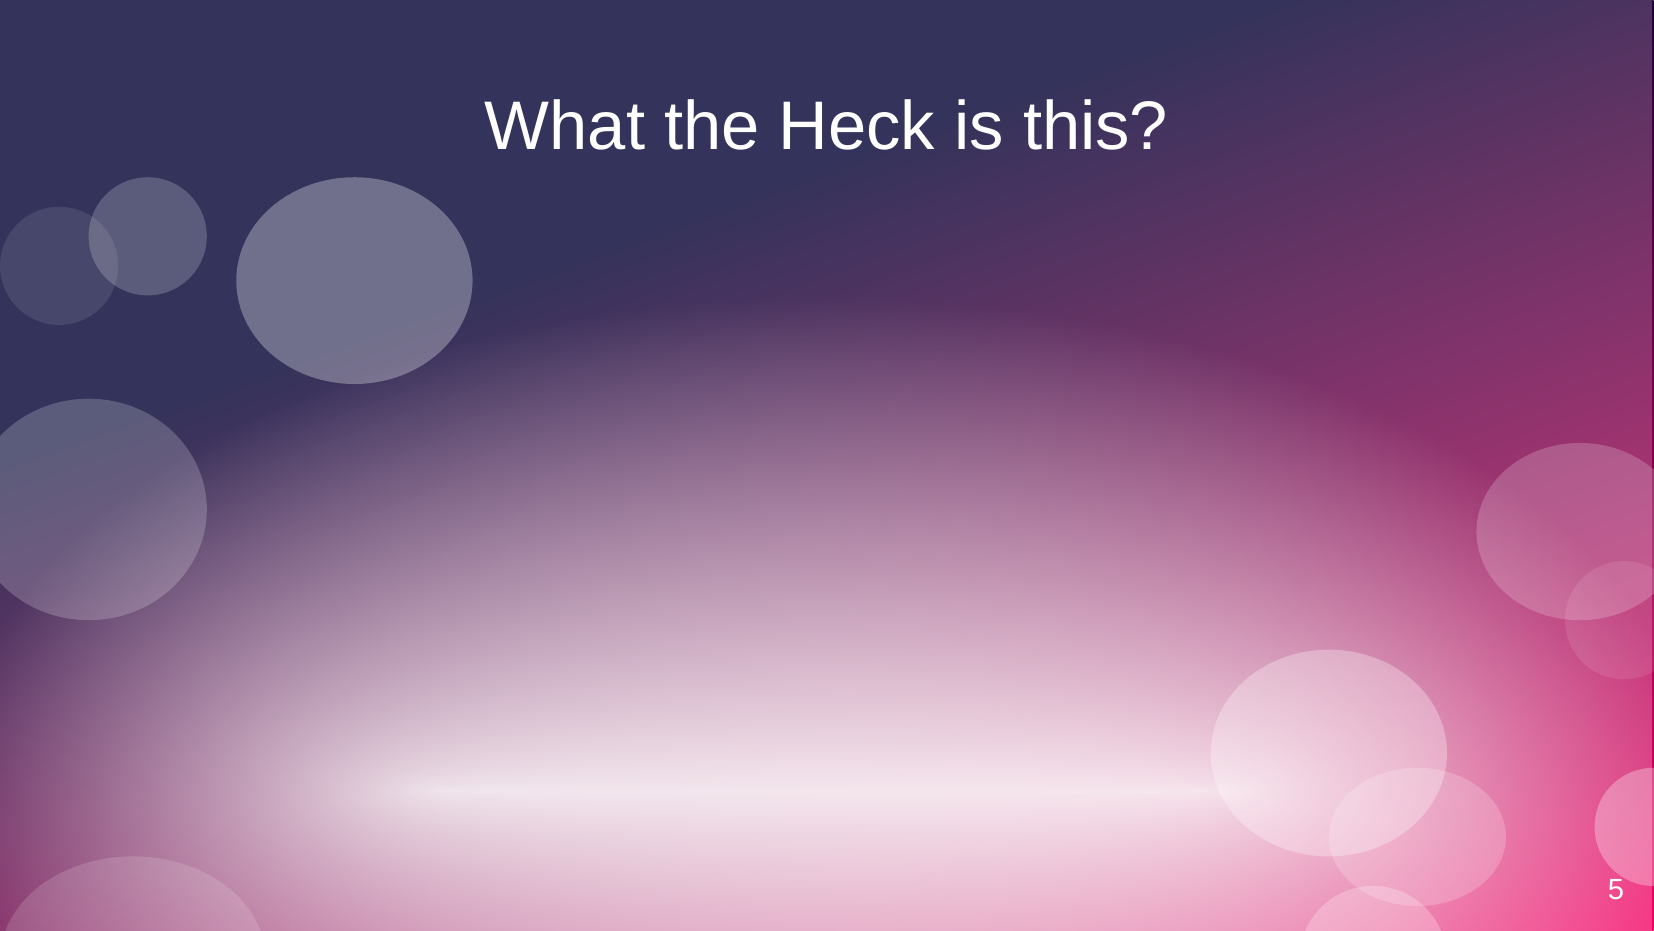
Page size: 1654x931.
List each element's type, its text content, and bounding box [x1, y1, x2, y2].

title What the Heck is this? [88, 44, 1565, 207]
